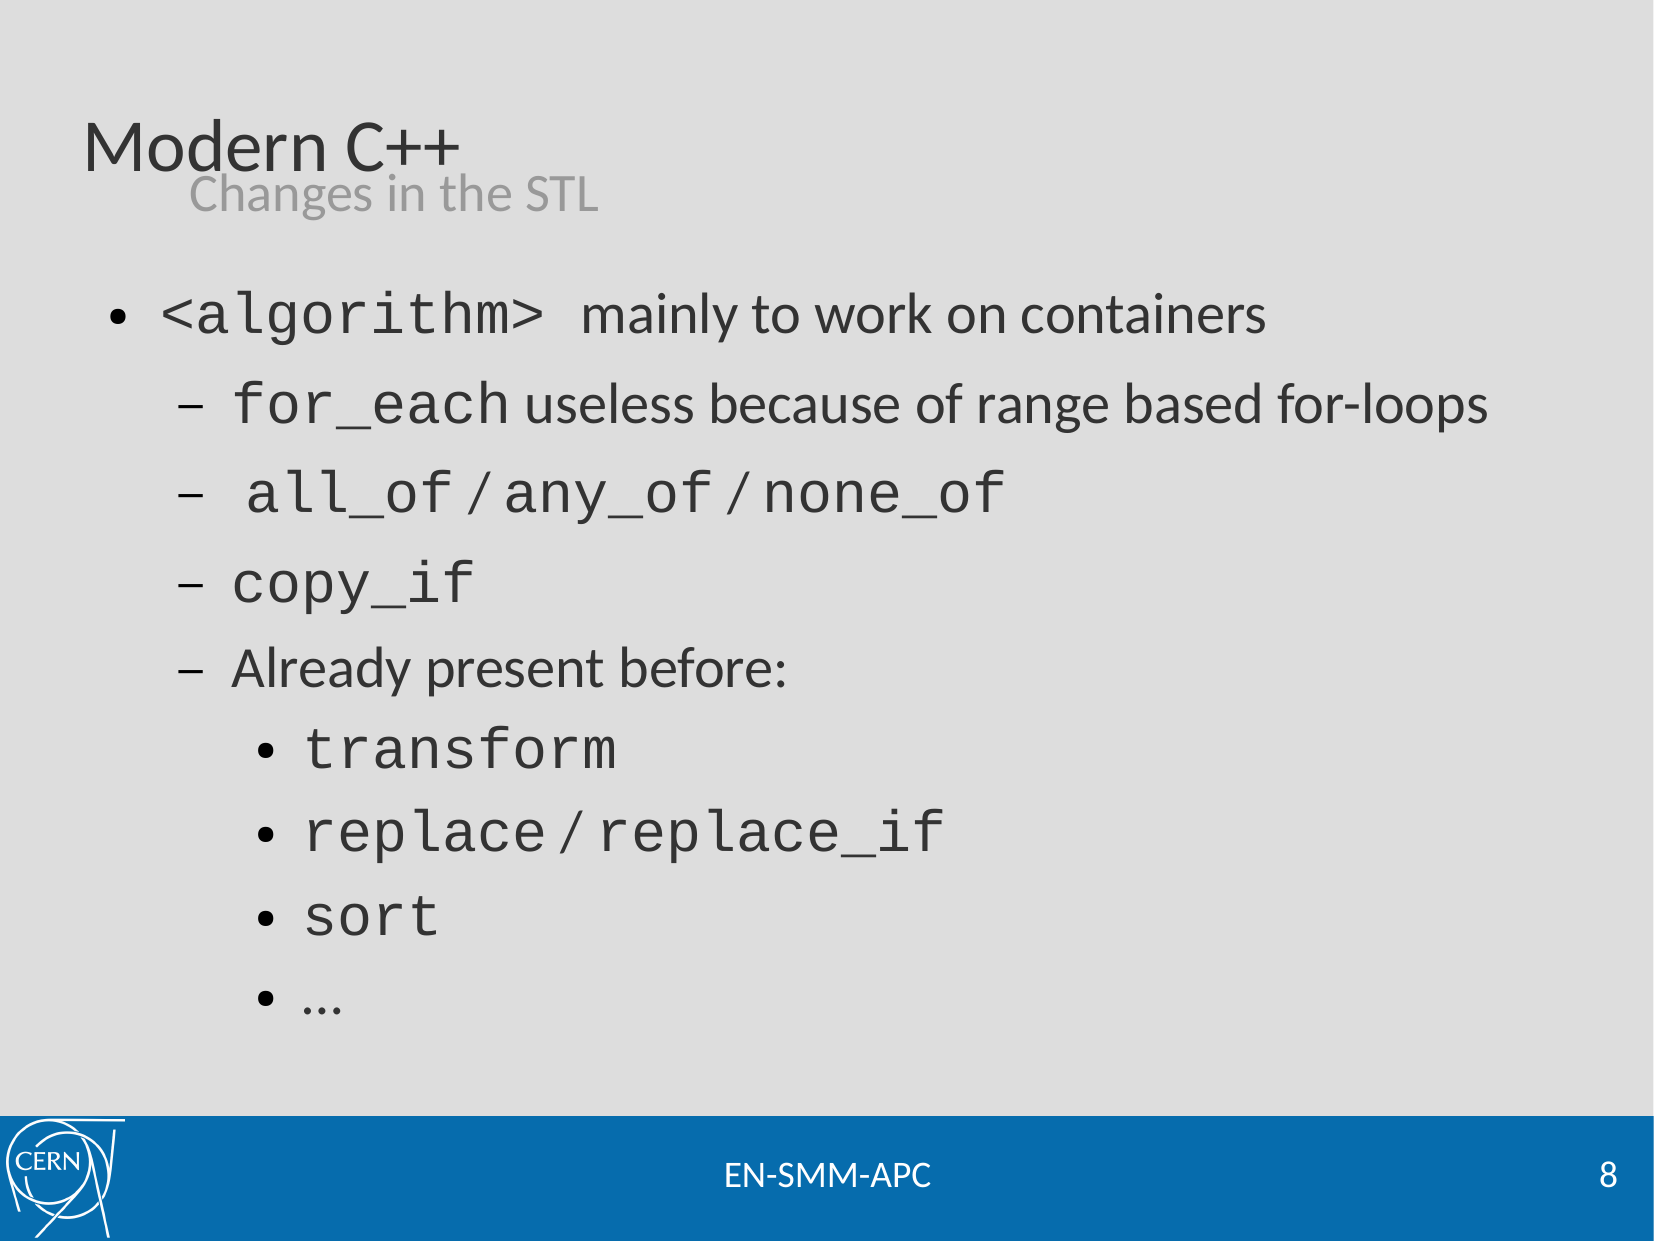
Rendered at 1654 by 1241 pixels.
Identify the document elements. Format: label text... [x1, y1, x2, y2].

title Modern C++ [82, 49, 1571, 257]
list <algorithm> mainly to work on containers for_each useless because of range based for-loops all_of / any_of / none_of copy_if Already present before: transform replace / replace_if sort … [90, 285, 1654, 1066]
title Changes in the STL [23, 118, 766, 278]
picture [6, 1118, 125, 1238]
